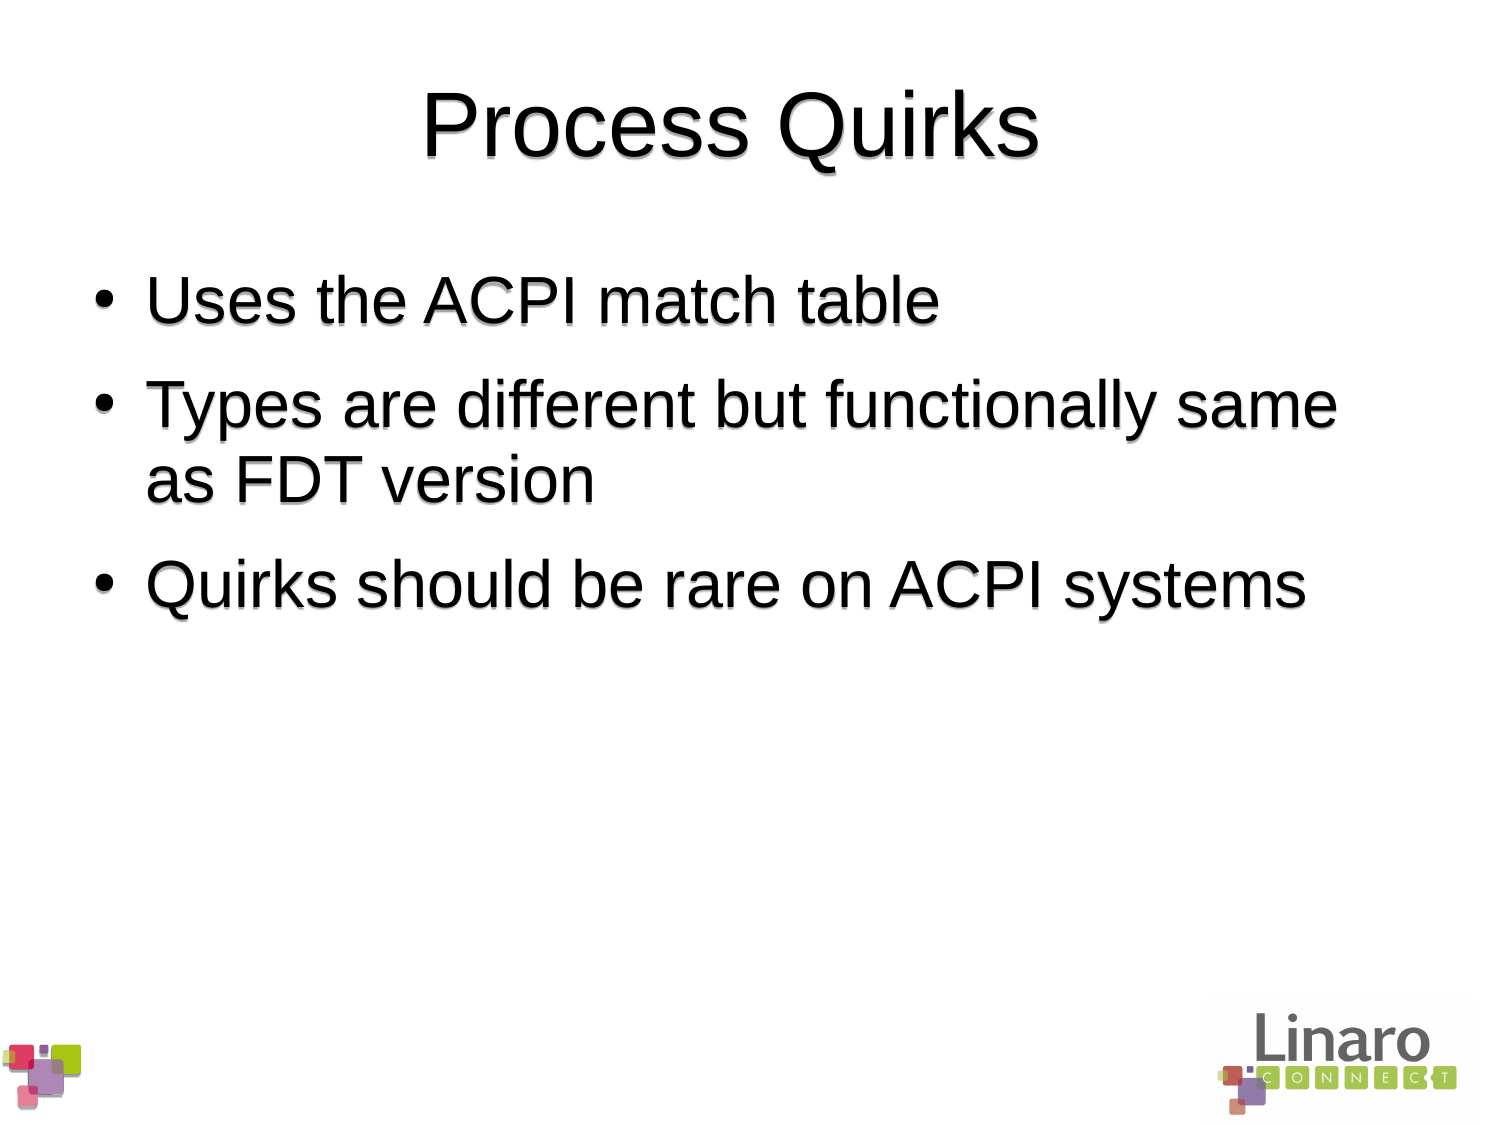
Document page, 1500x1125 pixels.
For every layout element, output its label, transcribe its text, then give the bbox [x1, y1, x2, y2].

title Process Quirks [56, 27, 1407, 223]
picture [0, 1041, 84, 1125]
list Uses the ACPI match table Types are different but functionally same as FDT version Quirks should be rare on ACPI systems [75, 263, 1425, 916]
picture [1205, 995, 1475, 1125]
